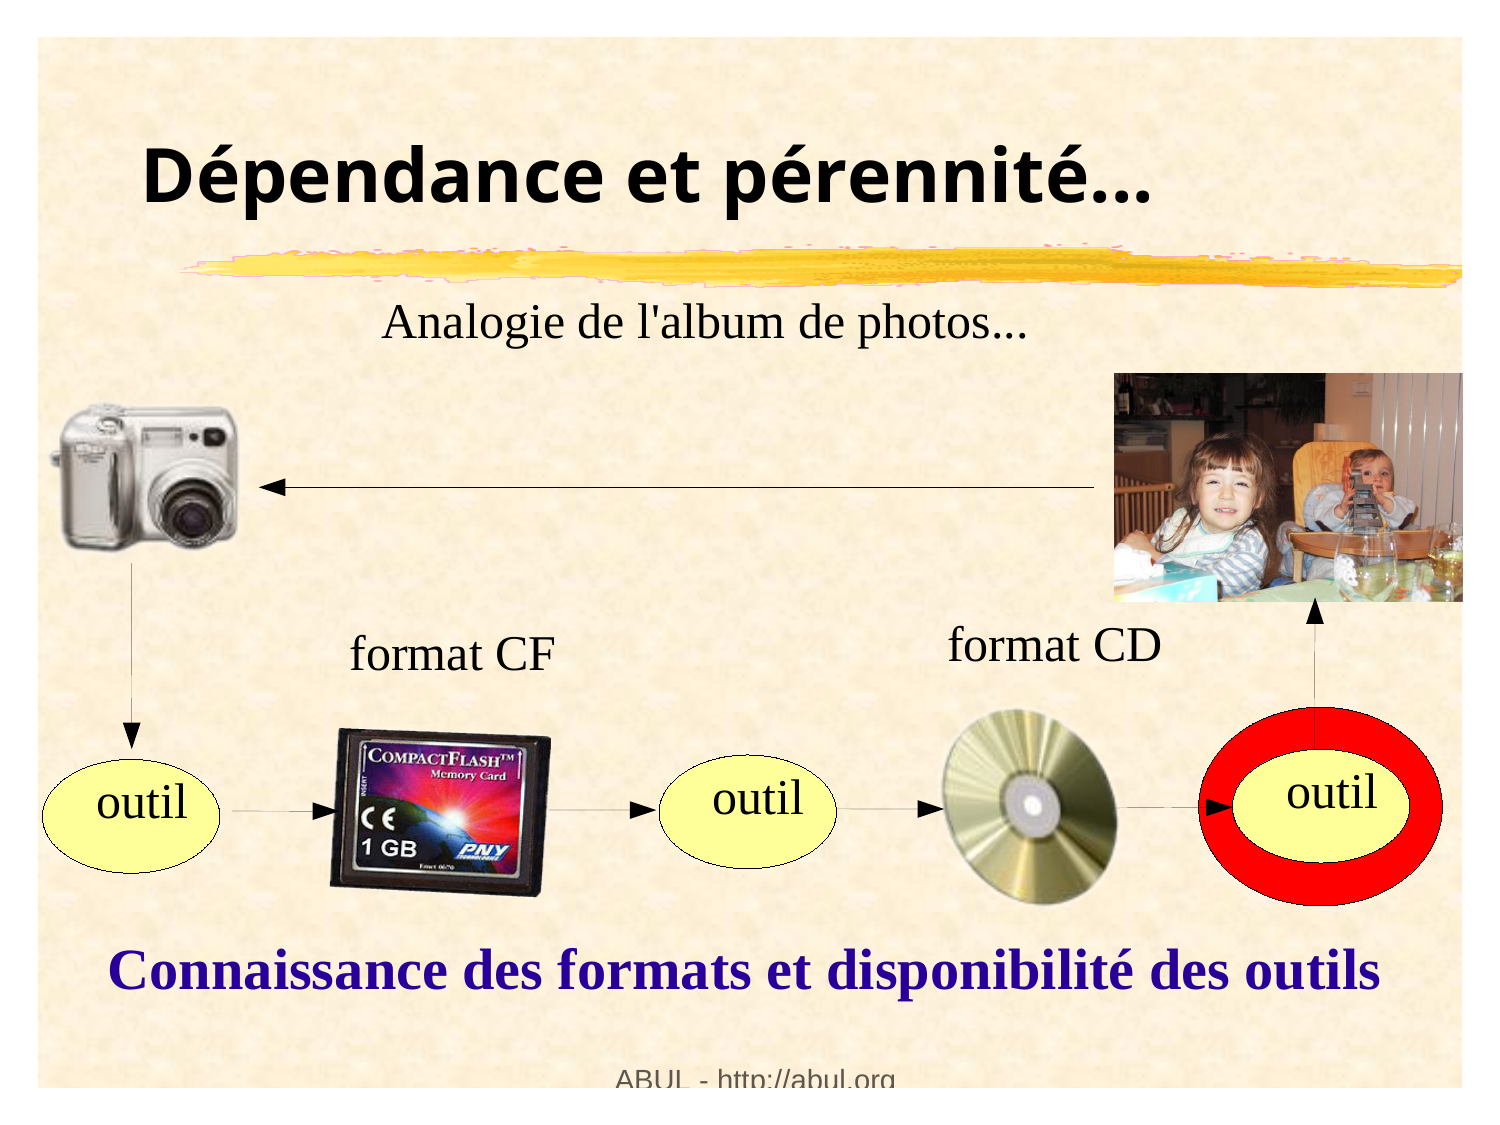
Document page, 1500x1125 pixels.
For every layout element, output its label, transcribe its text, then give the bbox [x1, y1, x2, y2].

title Dépendance et pérennité... [125, 37, 1372, 310]
picture [639, 1081, 649, 1088]
text_box Connaissance des formats et disponibilité des outils [95, 937, 1463, 1046]
picture [794, 1082, 801, 1088]
picture [722, 1076, 729, 1088]
text_box Analogie de l'album de photos... [369, 293, 1189, 366]
text_box outil [84, 774, 190, 846]
picture [858, 1076, 866, 1088]
picture [618, 1084, 630, 1088]
text_box format CF [337, 625, 586, 698]
picture [620, 1073, 627, 1082]
picture [639, 1072, 648, 1078]
picture [811, 1076, 818, 1088]
text_box [42, 759, 220, 874]
text_box outil [1274, 764, 1379, 836]
text_box [659, 754, 837, 869]
picture [883, 1076, 891, 1088]
picture [738, 1076, 743, 1088]
text_box [1198, 707, 1443, 906]
picture [37, 37, 1463, 1088]
picture [754, 1076, 761, 1088]
text_box outil [701, 769, 806, 842]
text_box format CD [935, 617, 1192, 689]
